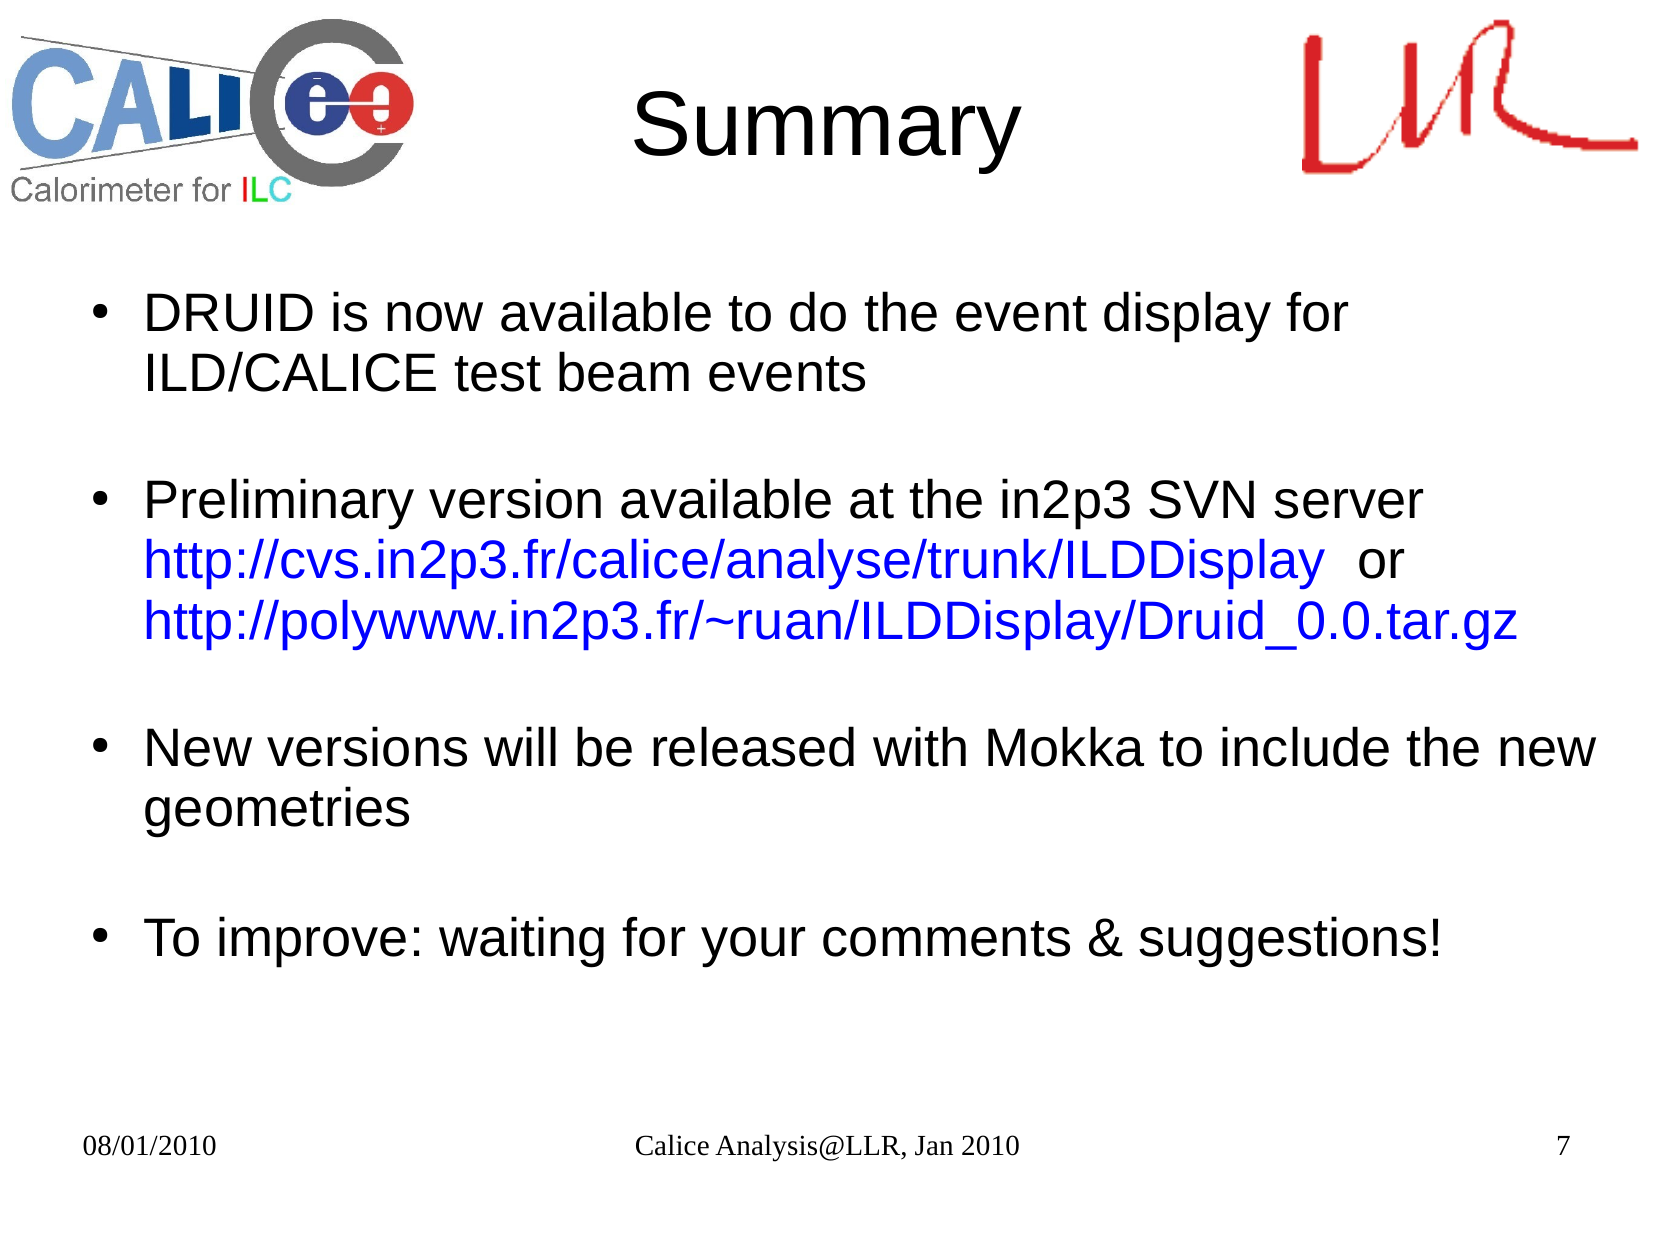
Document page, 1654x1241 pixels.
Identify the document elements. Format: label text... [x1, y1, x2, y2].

title Summary [82, 27, 1571, 220]
picture [5, 11, 417, 206]
list DRUID is now available to do the event display for ILD/CALICE test beam events Preliminary version available at the in2p3 SVN server http://cvs.in2p3.fr/calice/analyse/trunk/ILDDisplay or http://polywww.in2p3.fr/~ruan/ILDDisplay/Druid_0.0.tar.gz New versions will be released with Mokka to include the new geometries To improve: waiting for your comments & suggestions! [2, 177, 1615, 982]
picture [1302, 5, 1648, 198]
